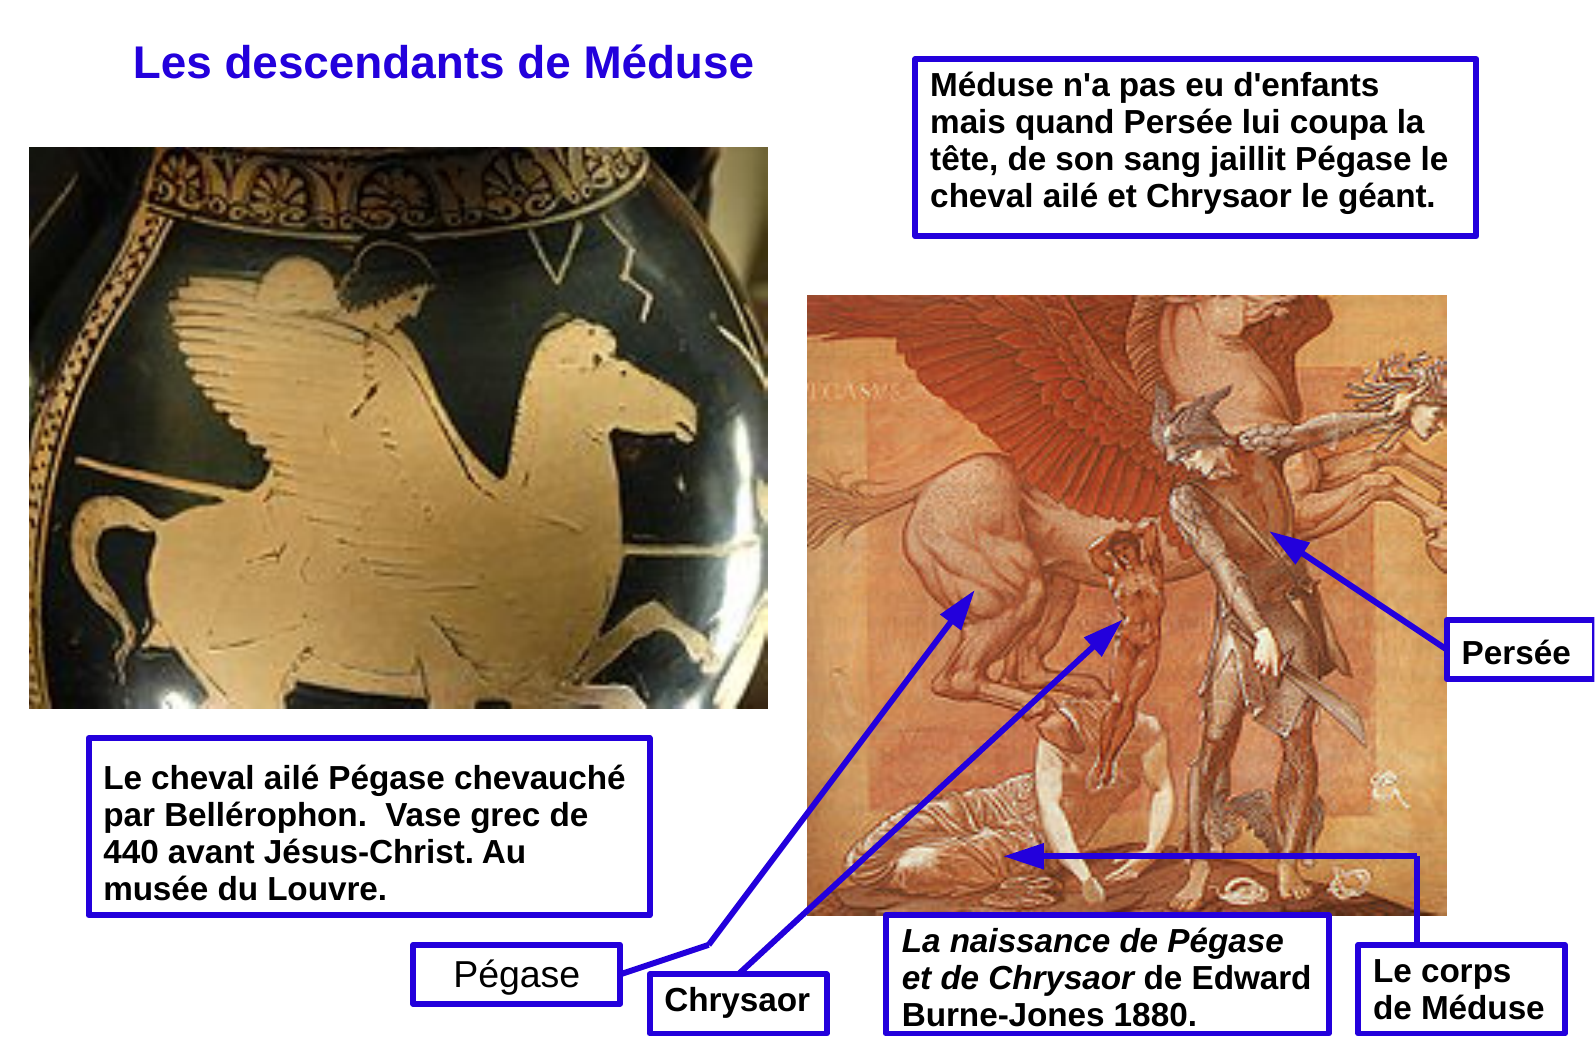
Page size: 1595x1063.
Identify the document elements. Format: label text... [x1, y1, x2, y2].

text_box Pégase [413, 944, 621, 1004]
text_box Le corps de Méduse [1358, 944, 1565, 1034]
text_box Les descendants de Méduse [118, 29, 1241, 96]
picture [807, 295, 1447, 916]
text_box Persée [1446, 627, 1595, 679]
text_box La naissance de Pégase et de Chrysaor de Edward Burne-Jones 1880. [887, 1036, 1329, 1042]
text_box Le cheval ailé Pégase chevauché par Bellérophon. Vase grec de 440 avant Jésus-Christ. Au musée du Louvre. [92, 752, 647, 912]
picture [29, 147, 768, 709]
text_box Chrysaor [653, 977, 824, 1027]
text_box La naissance de Pégase et de Chrysaor de Edward Burne-Jones 1880. [889, 918, 1326, 1031]
text_box Méduse n'a pas eu d'enfants mais quand Persée lui coupa la tête, de son sang jaillit Pégase le cheval ailé et Chrysaor le géant. [918, 62, 1473, 222]
